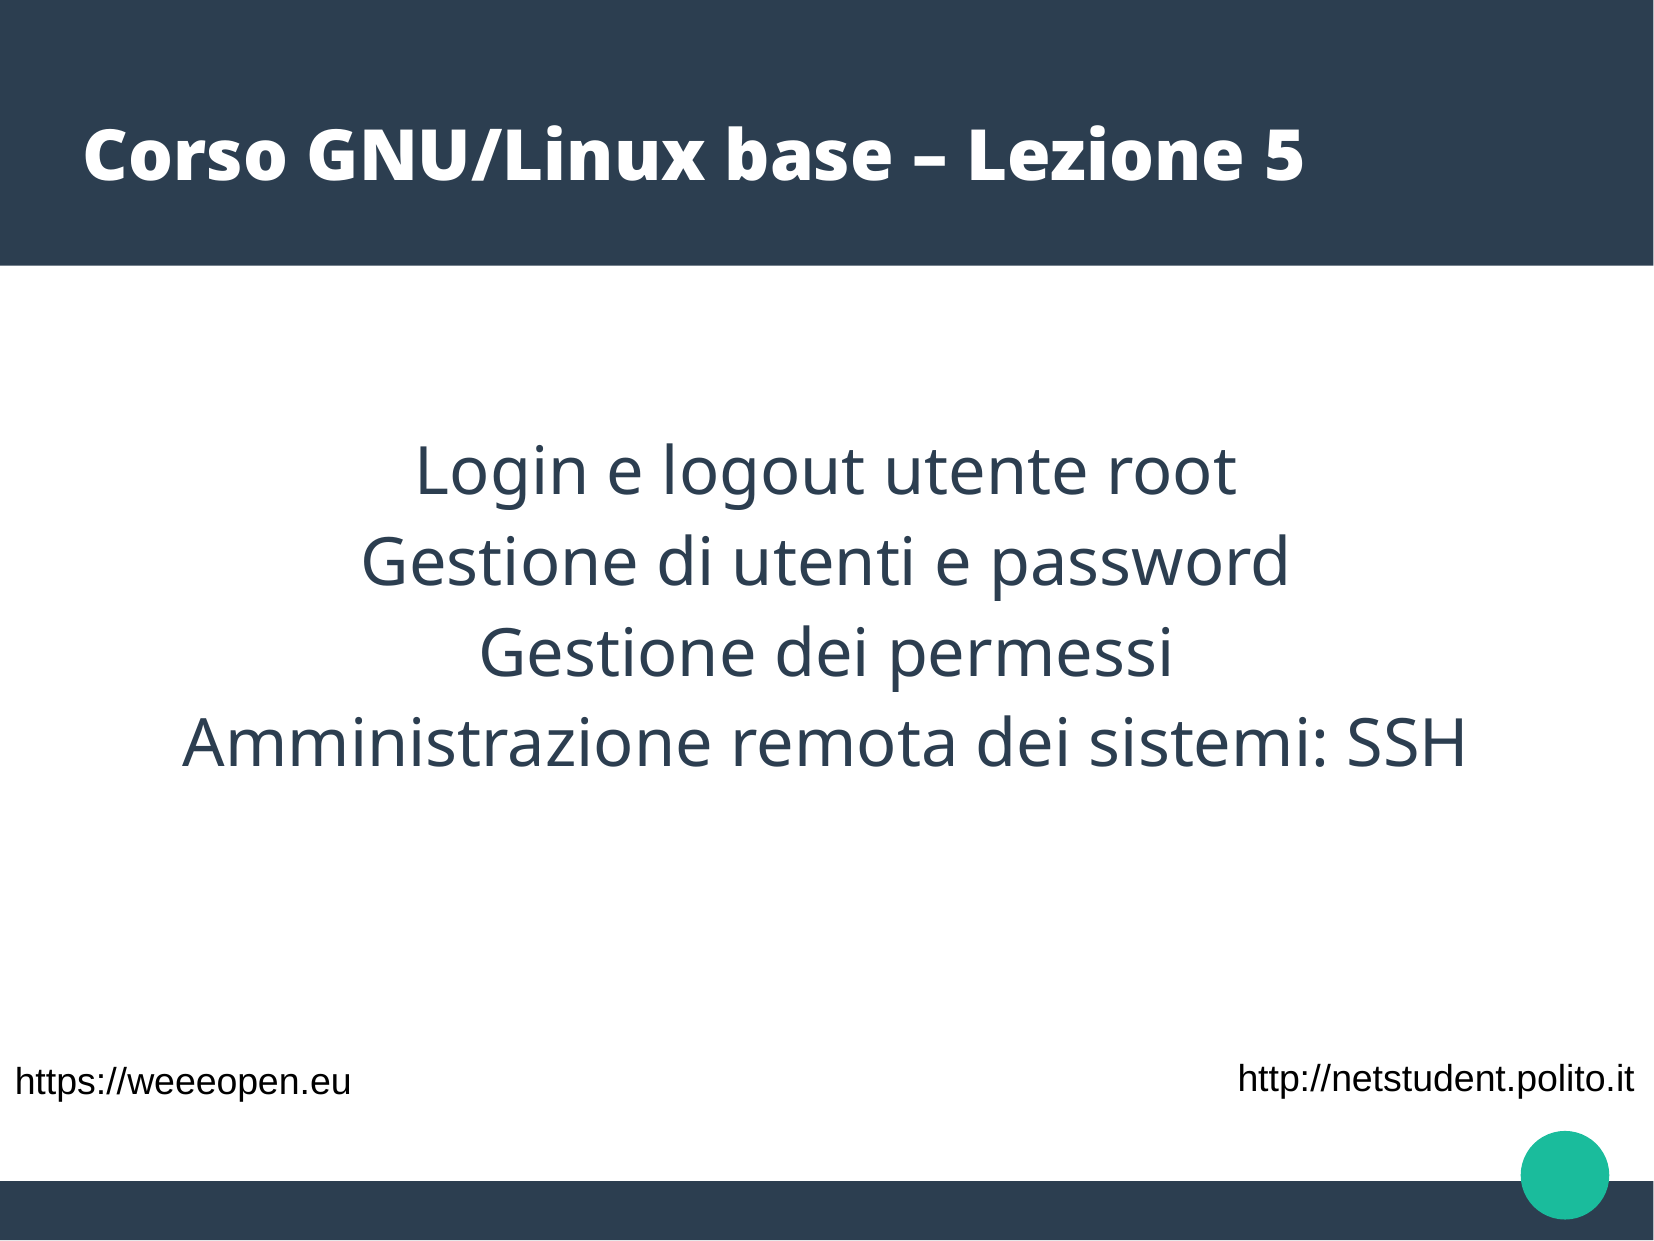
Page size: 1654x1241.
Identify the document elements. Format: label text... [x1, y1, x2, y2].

subtitle Login e logout utente root Gestione di utenti e password Gestione dei permessi Amministrazione remota dei sistemi: SSH [59, 324, 1595, 886]
text_box http://netstudent.polito.it [1095, 1050, 1651, 1107]
text_box https://weeeopen.eu [0, 1053, 406, 1111]
title Corso GNU/Linux base – Lezione 5 [82, 49, 1571, 257]
